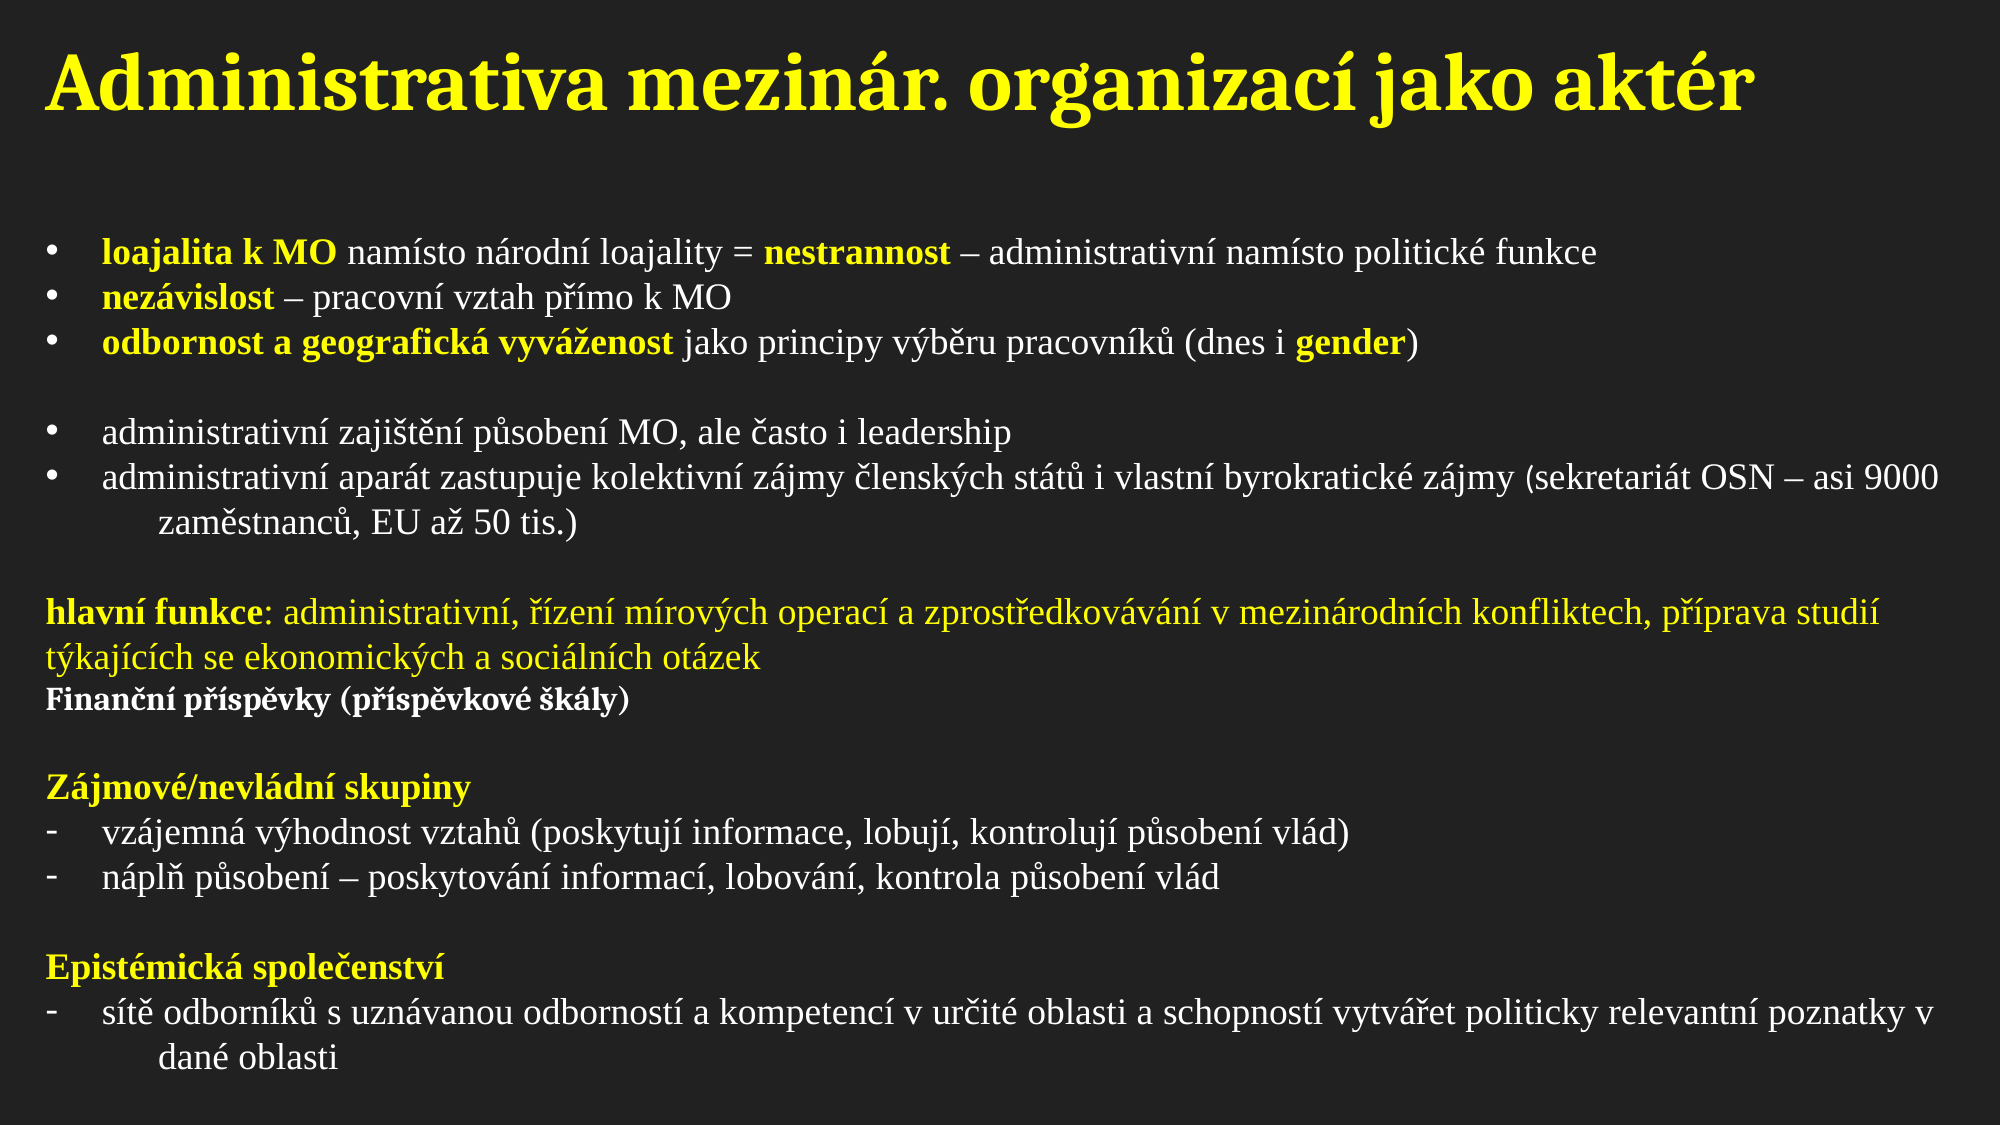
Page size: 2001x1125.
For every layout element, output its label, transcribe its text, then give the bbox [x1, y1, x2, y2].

text_box Administrativa mezinár. organizací jako aktér loajalita k MO namísto národní loajality = nestrannost – administrativní namísto politické funkce nezávislost – pracovní vztah přímo k MO odbornost a geografická vyváženost jako principy výběru pracovníků (dnes i gender) administrativní zajištění působení MO, ale často i leadership administrativní aparát zastupuje kolektivní zájmy členských států i vlastní byrokratické zájmy (sekretariát OSN – asi 9000 zaměstnanců, EU až 50 tis.) hlavní funkce: administrativní, řízení mírových operací a zprostředkovávání v mezinárodních konfliktech, příprava studií týkajících se ekonomických a sociálních otázek Finanční příspěvky (příspěvkové škály) Zájmové/nevládní skupiny vzájemná výhodnost vztahů (poskytují informace, lobují, kontrolují působení vlád) náplň působení – poskytování informací, lobování, kontrola působení vlád Epistémická společenství sítě odborníků s uznávanou odborností a kompetencí v určité oblasti a schopností vytvářet politicky relevantní poznatky v dané oblasti [31, 19, 1971, 1084]
